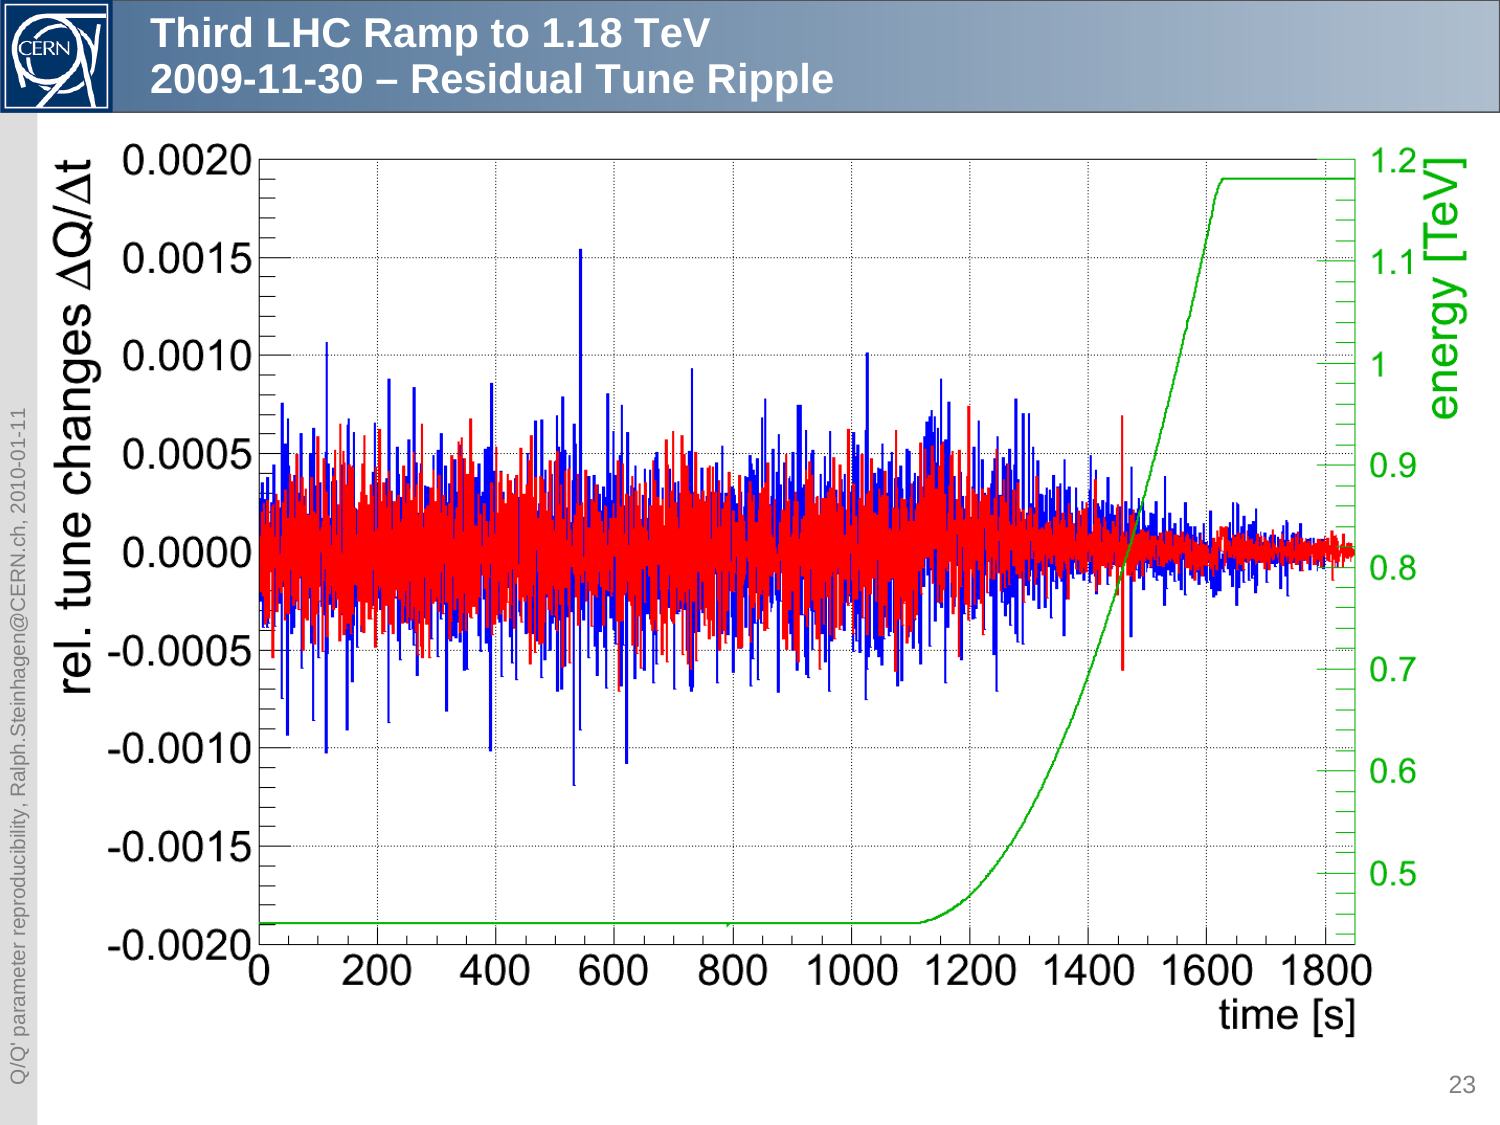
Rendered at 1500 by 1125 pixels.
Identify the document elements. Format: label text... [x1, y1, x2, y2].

picture [0, 0, 113, 113]
title Third LHC Ramp to 1.18 TeV 2009-11-30 – Residual Tune Ripple [150, 7, 1201, 106]
picture [40, 141, 1500, 1054]
